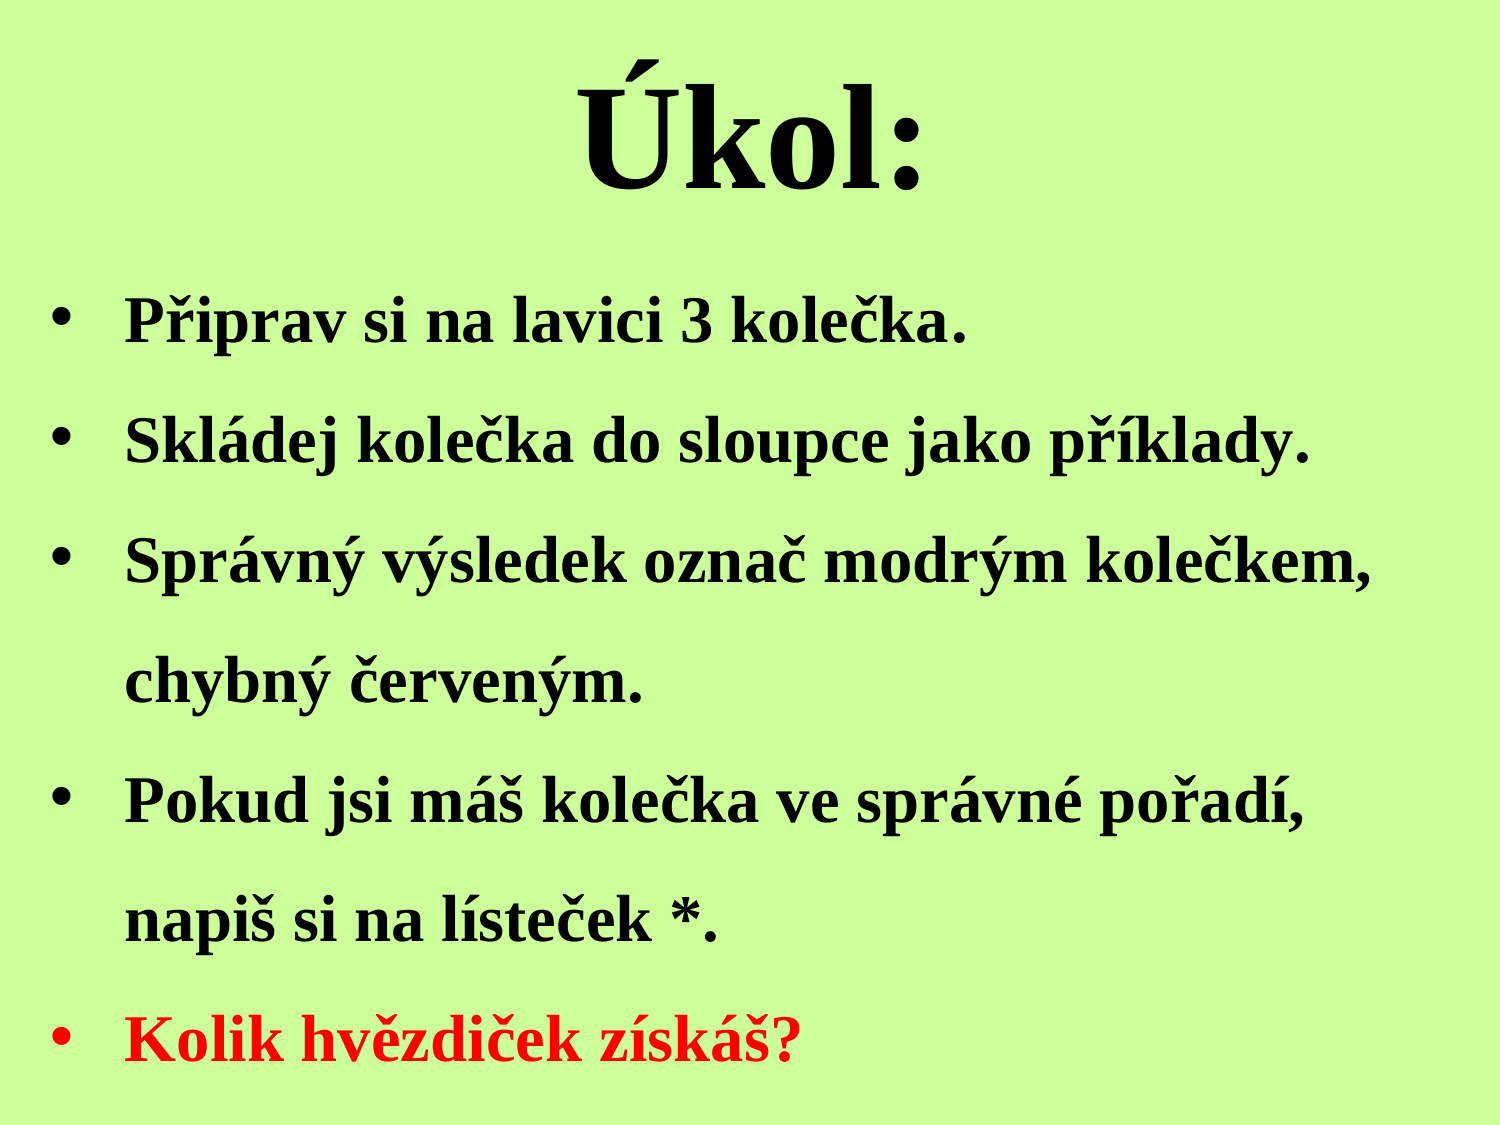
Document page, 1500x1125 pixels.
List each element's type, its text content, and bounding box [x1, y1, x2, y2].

text_box Připrav si na lavici 3 kolečka. Skládej kolečka do sloupce jako příklady. Správný výsledek označ modrým kolečkem, chybný červeným. Pokud jsi máš kolečka ve správné pořadí, napiš si na lísteček *. Kolik hvězdiček získáš? [35, 227, 1454, 1083]
text_box Úkol: [91, 30, 1415, 227]
